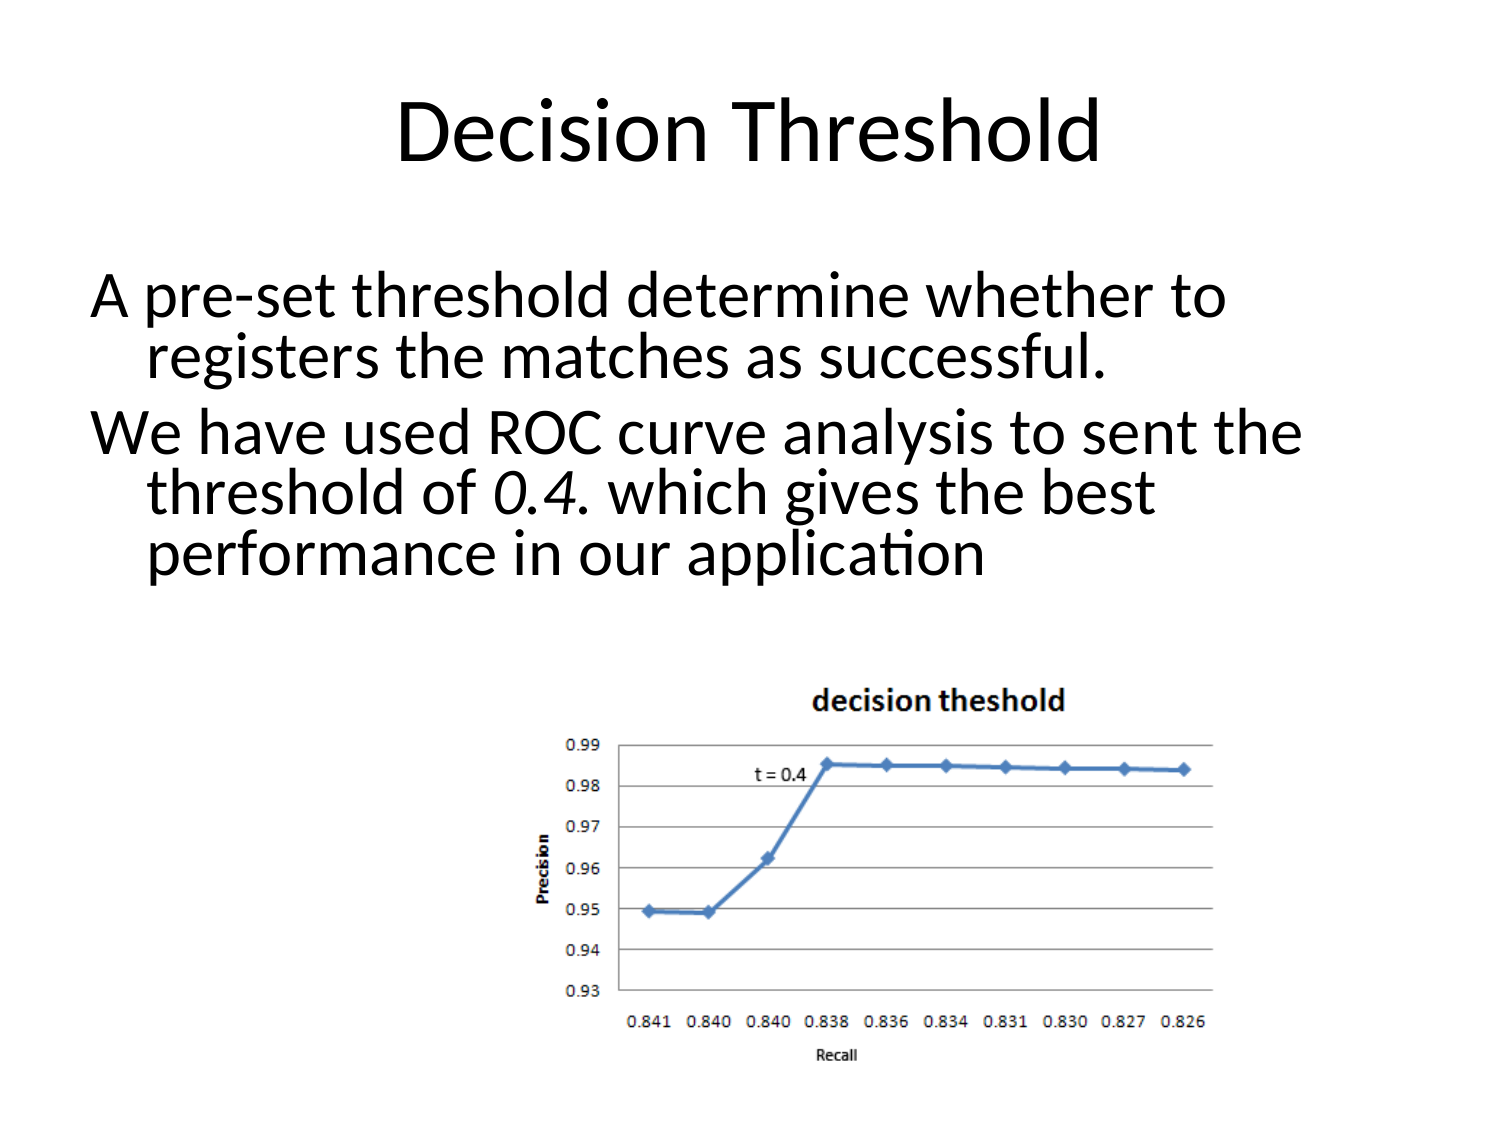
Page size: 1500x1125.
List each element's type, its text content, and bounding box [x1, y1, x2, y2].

picture [515, 656, 1241, 1093]
list A pre-set threshold determine whether to registers the matches as successful. We have used ROC curve analysis to sent the threshold of 0.4. which gives the best performance in our application [75, 262, 1426, 798]
title Decision Threshold [75, 45, 1426, 233]
